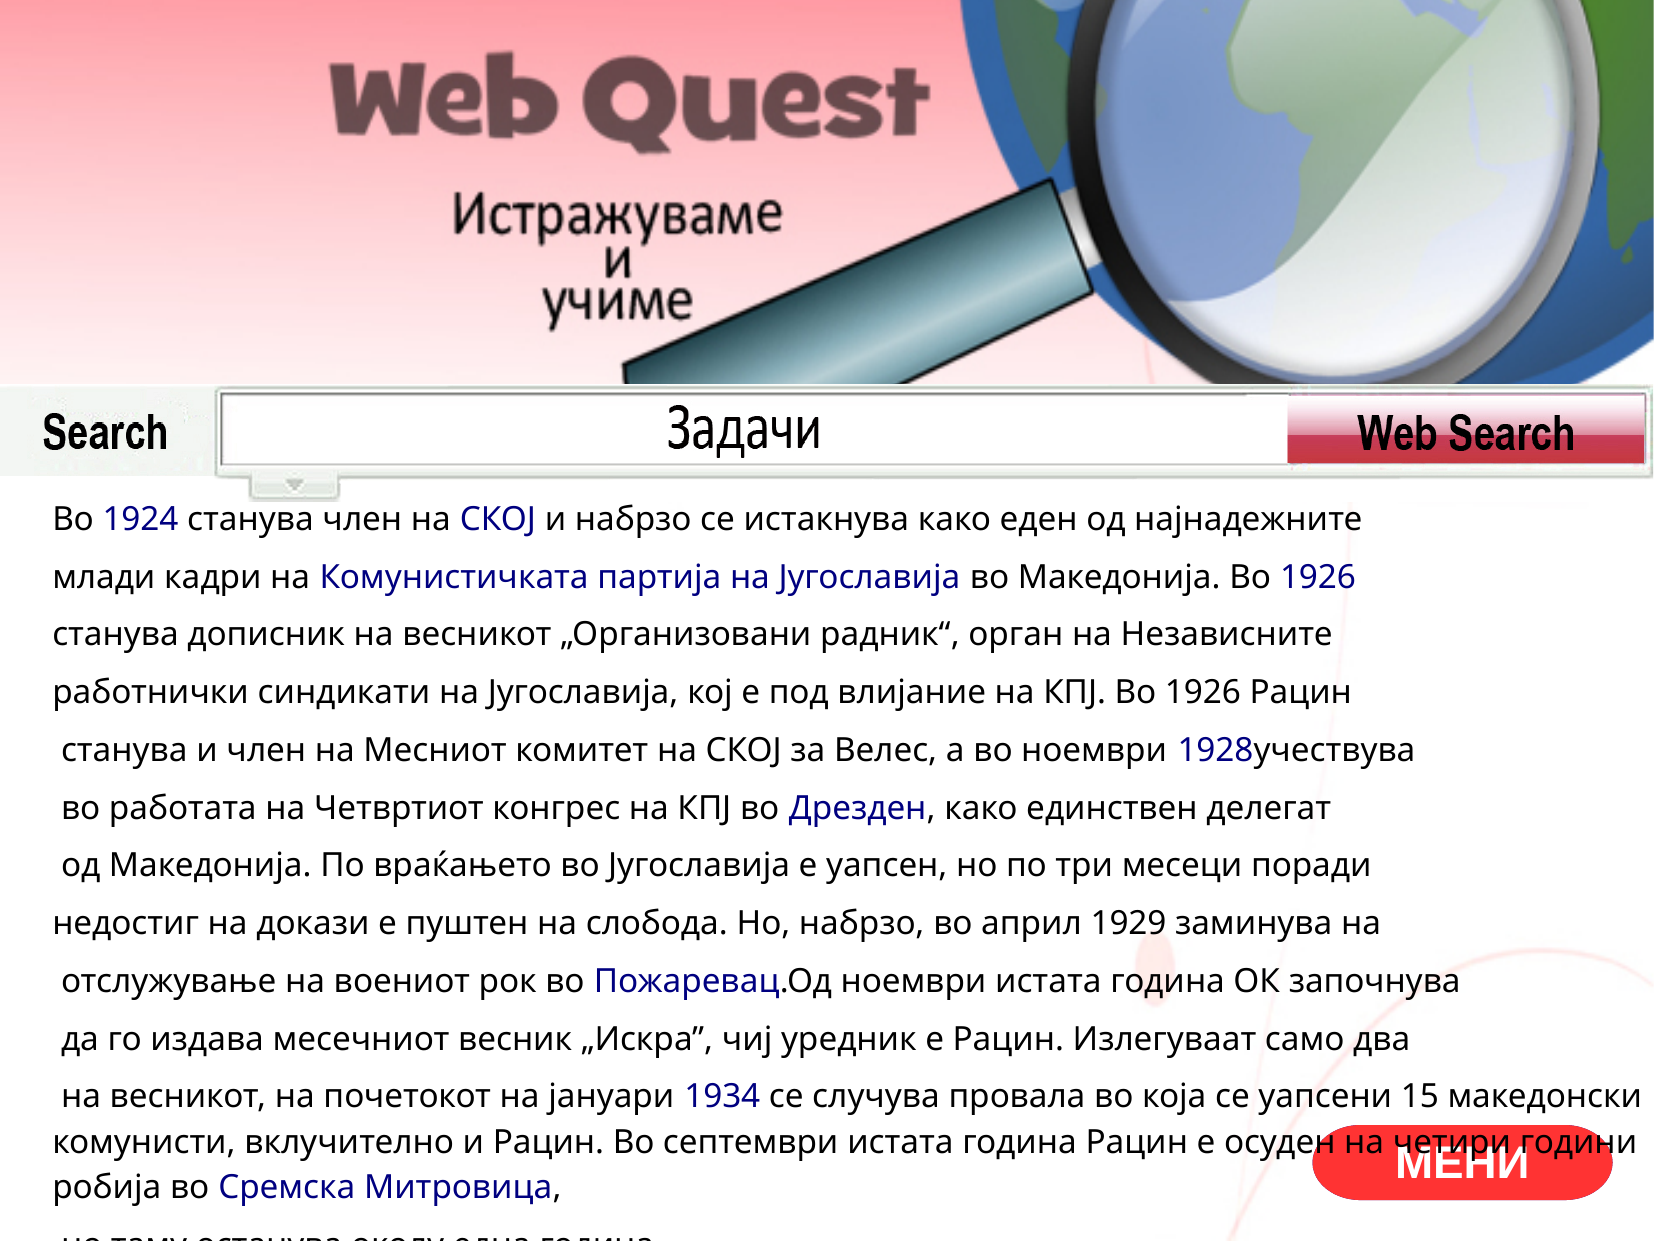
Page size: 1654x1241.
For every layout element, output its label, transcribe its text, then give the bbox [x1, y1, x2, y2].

picture [0, 0, 1654, 1241]
text_box Во 1924 станува член на СКОЈ и набрзо се истакнува како еден од најнадежните млади кадри на Комунистичката партија на Југославија во Македонија. Во 1926 станува дописник на весникот „Организовани радник“, орган на Независните работнички синдикати на Југославија, кој е под влијание на КПЈ. Во 1926 Рацин станува и член на Месниот комитет на СКОЈ за Велес, а во ноември 1928учествува во работата на Четвртиот конгрес на КПЈ во Дрезден, како единствен делегат од Македонија. По враќањето во Југославија е уапсен, но по три месеци поради недостиг на докази е пуштен на слобода. Но, набрзо, во април 1929 заминува на отслужување на воениот рок во Пожаревац.Од ноември истата година ОК започнува да го издава месечниот весник „Искра”, чиј уредник е Рацин. Излегуваат само два на весникот, на почетокот на јануари 1934 се случува провала во која се уапсени 15 македонски комунисти, вклучително и Рацин. Во септември истата година Рацин е осуден на четири години робија во Сремска Митровица, но таму останува околу една година. [37, 487, 1654, 1231]
